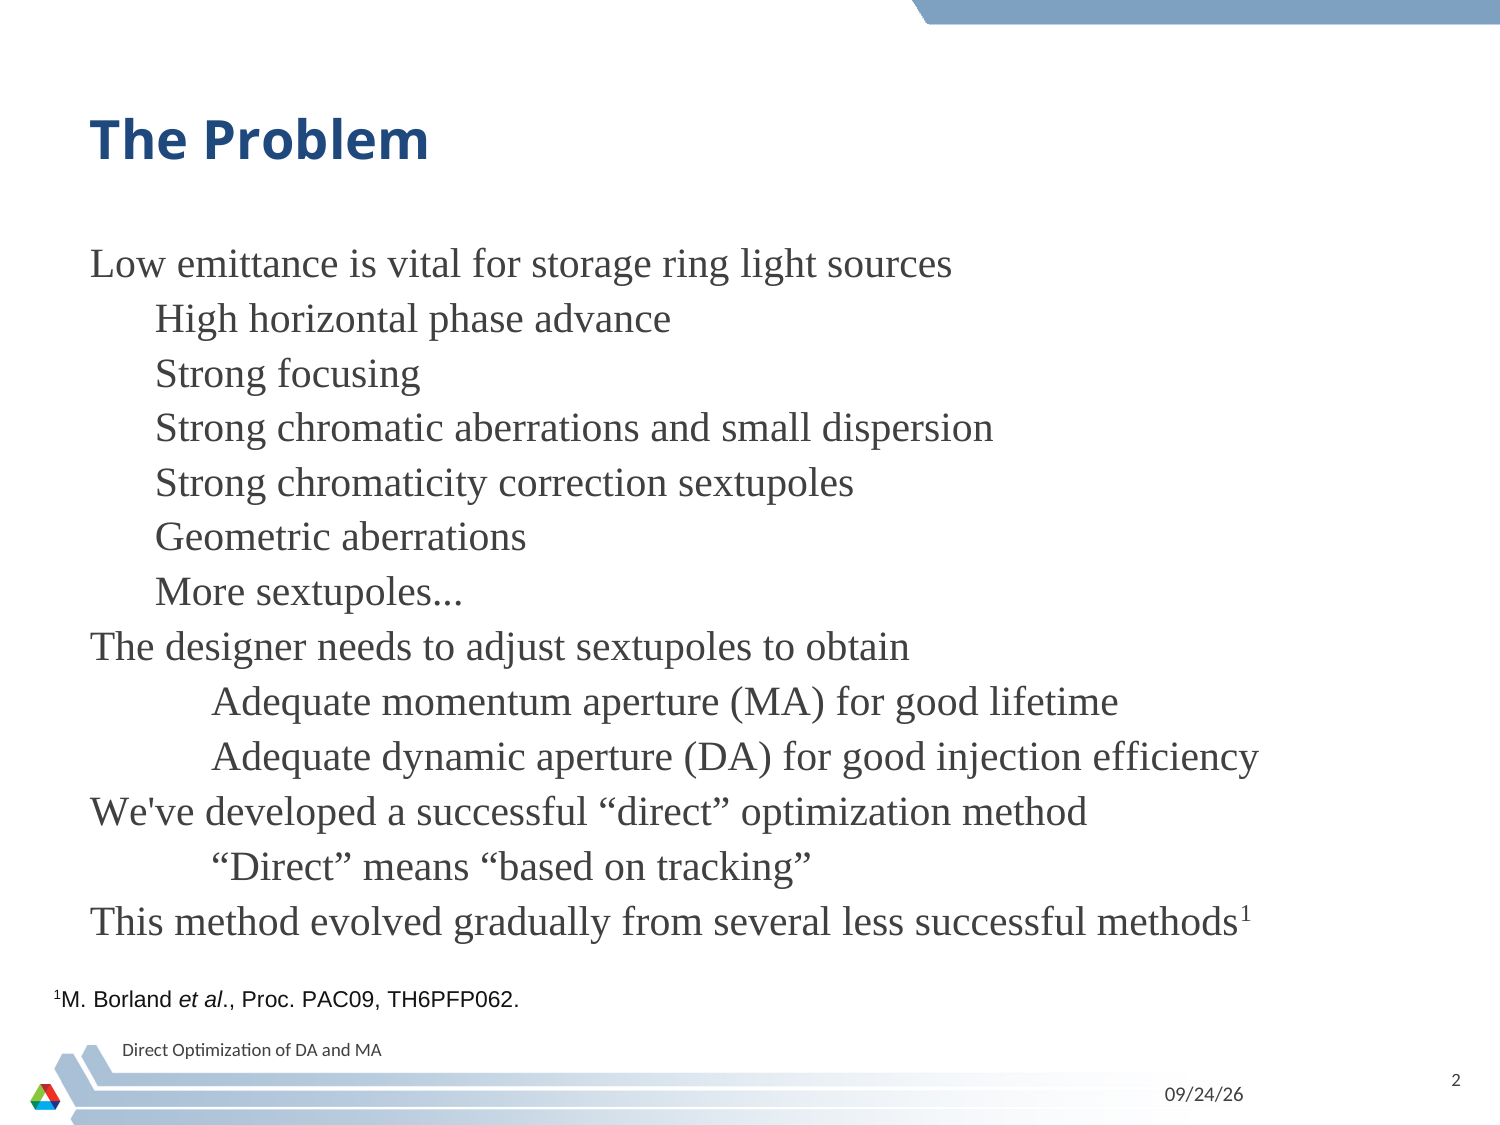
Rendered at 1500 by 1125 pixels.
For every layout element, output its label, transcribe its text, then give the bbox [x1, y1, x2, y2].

title The Problem [75, 37, 1426, 232]
list Low emittance is vital for storage ring light sources High horizontal phase advance Strong focusing Strong chromatic aberrations and small dispersion Strong chromaticity correction sextupoles Geometric aberrations More sextupoles... The designer needs to adjust sextupoles to obtain Adequate momentum aperture (MA) for good lifetime Adequate dynamic aperture (DA) for good injection efficiency We've developed a successful “direct” optimization method “Direct” means “based on tracking” This method evolved gradually from several less successful methods1 [75, 232, 1426, 991]
picture [0, 1037, 1500, 1125]
text_box 1M. Borland et al., Proc. PAC09, TH6PFP062. [39, 979, 1309, 1021]
picture [0, 0, 1500, 26]
